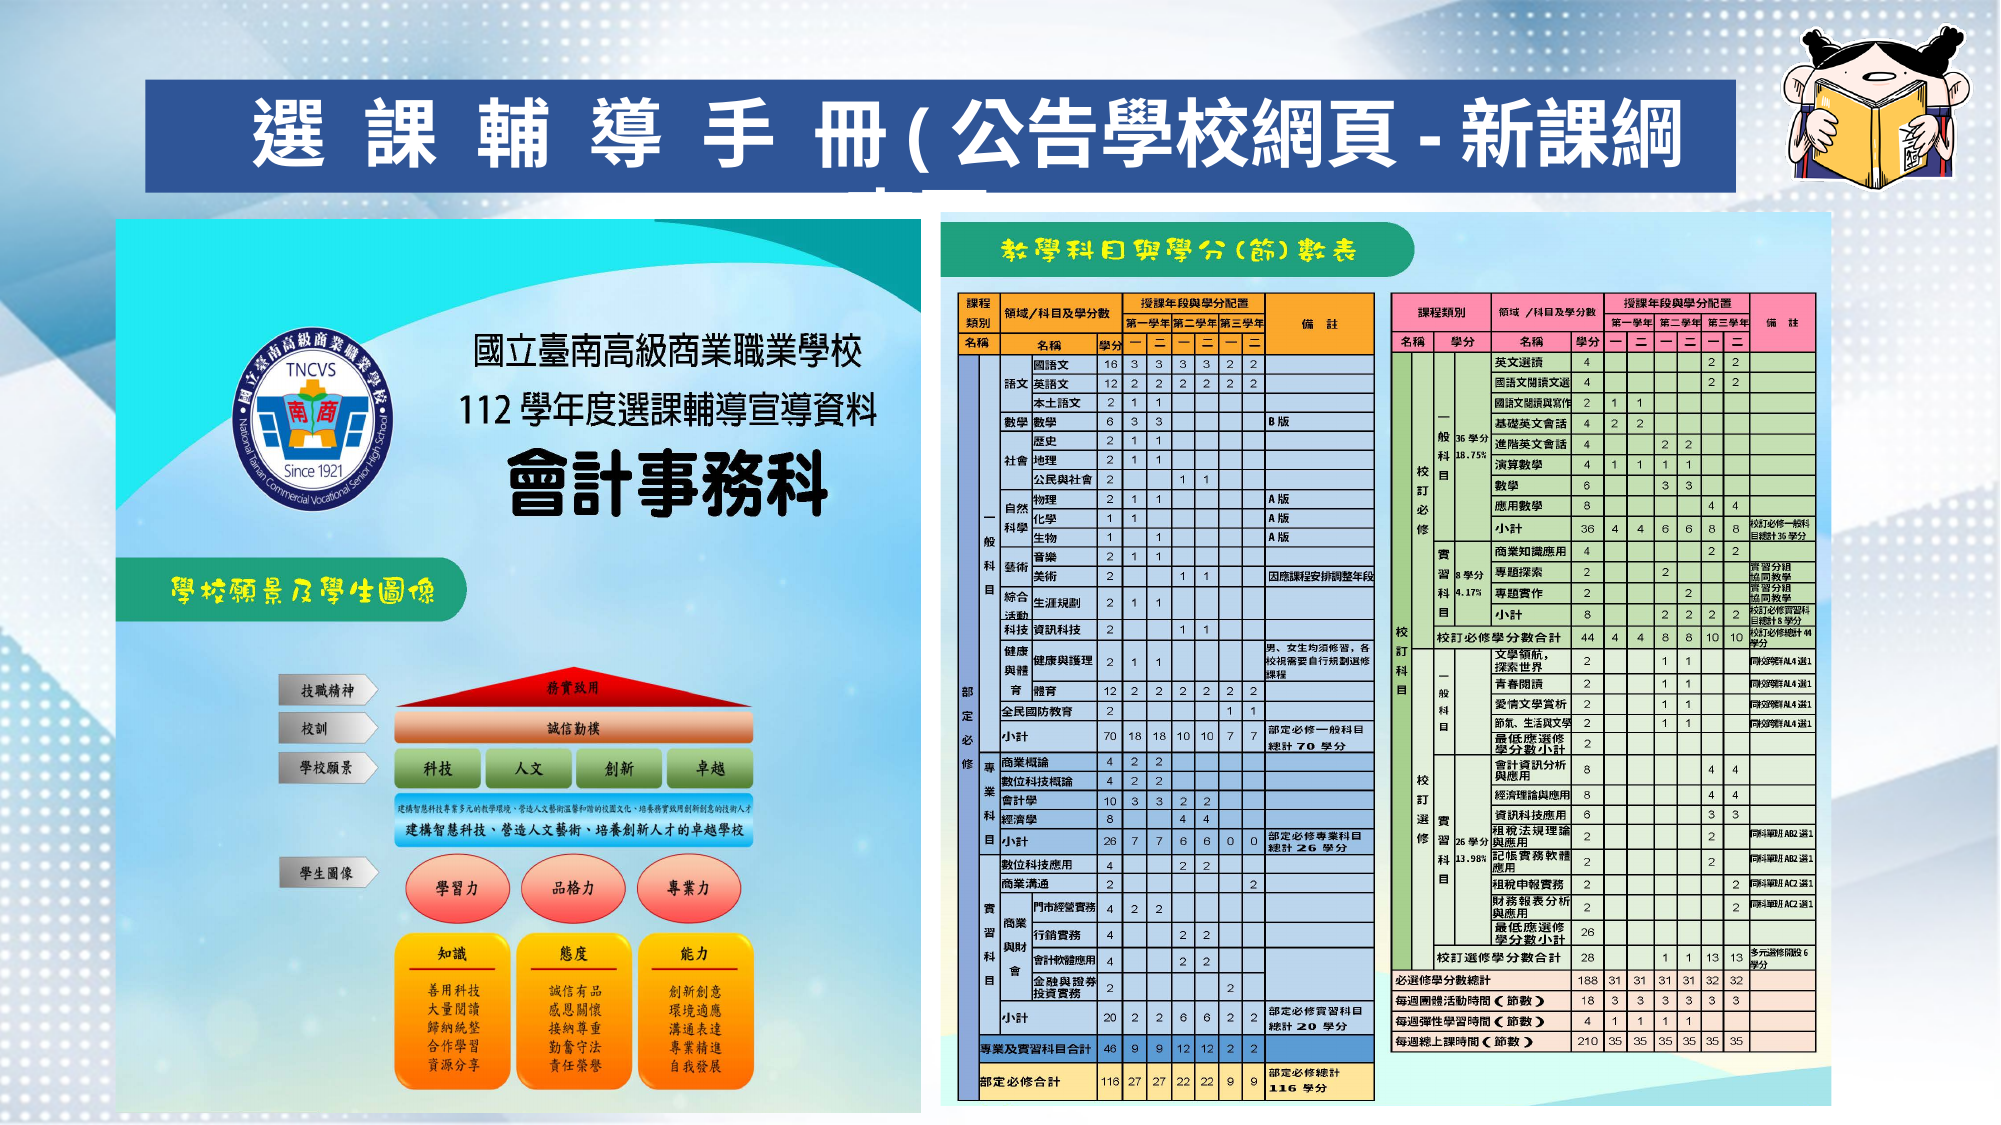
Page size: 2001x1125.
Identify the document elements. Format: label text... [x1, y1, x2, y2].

picture [0, 0, 2000, 1125]
text_box 選 課 輔 導 手 冊(公告學校網頁-新課綱專區) [145, 79, 1736, 193]
